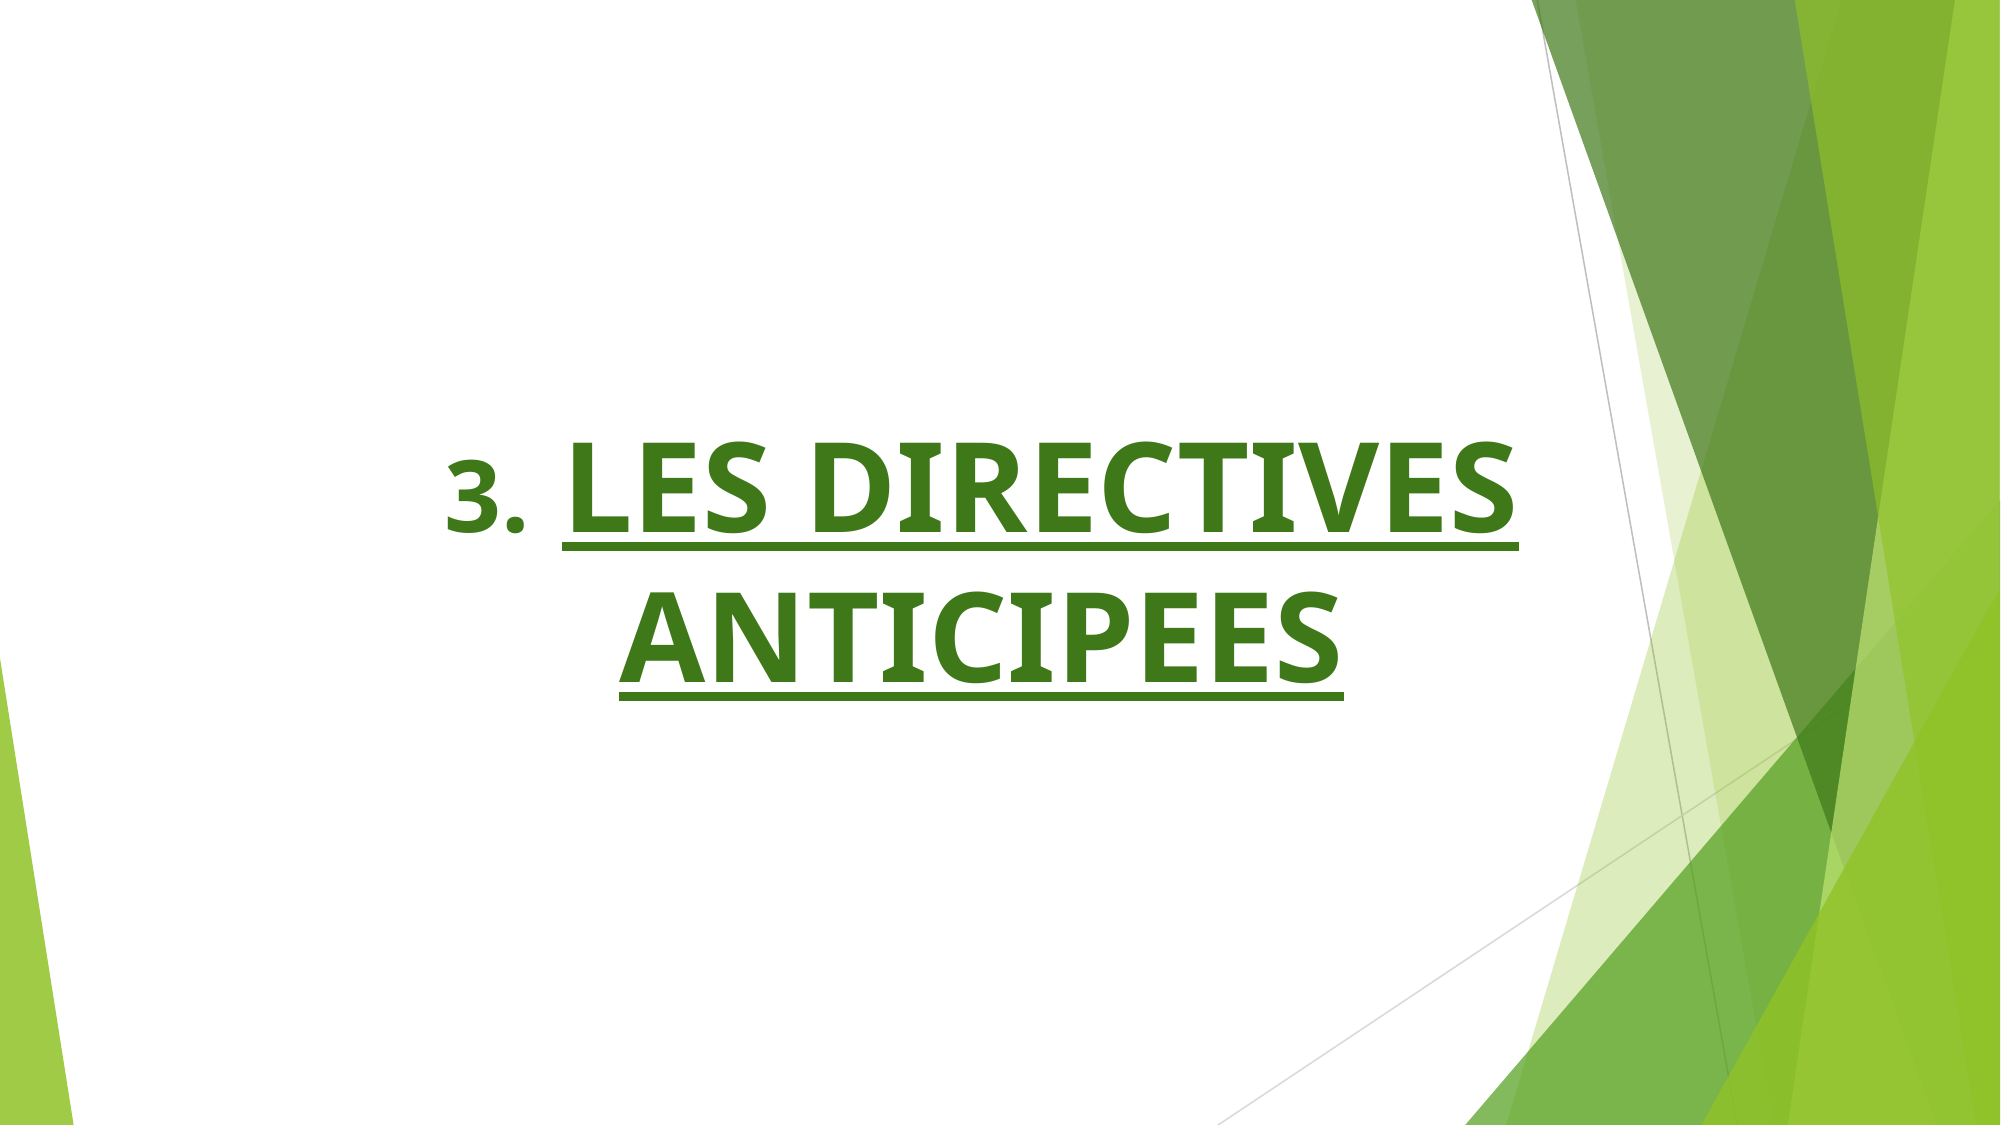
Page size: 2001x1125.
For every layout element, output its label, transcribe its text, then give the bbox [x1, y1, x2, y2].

text_box 3. LES DIRECTIVES ANTICIPEES [397, 400, 1567, 715]
